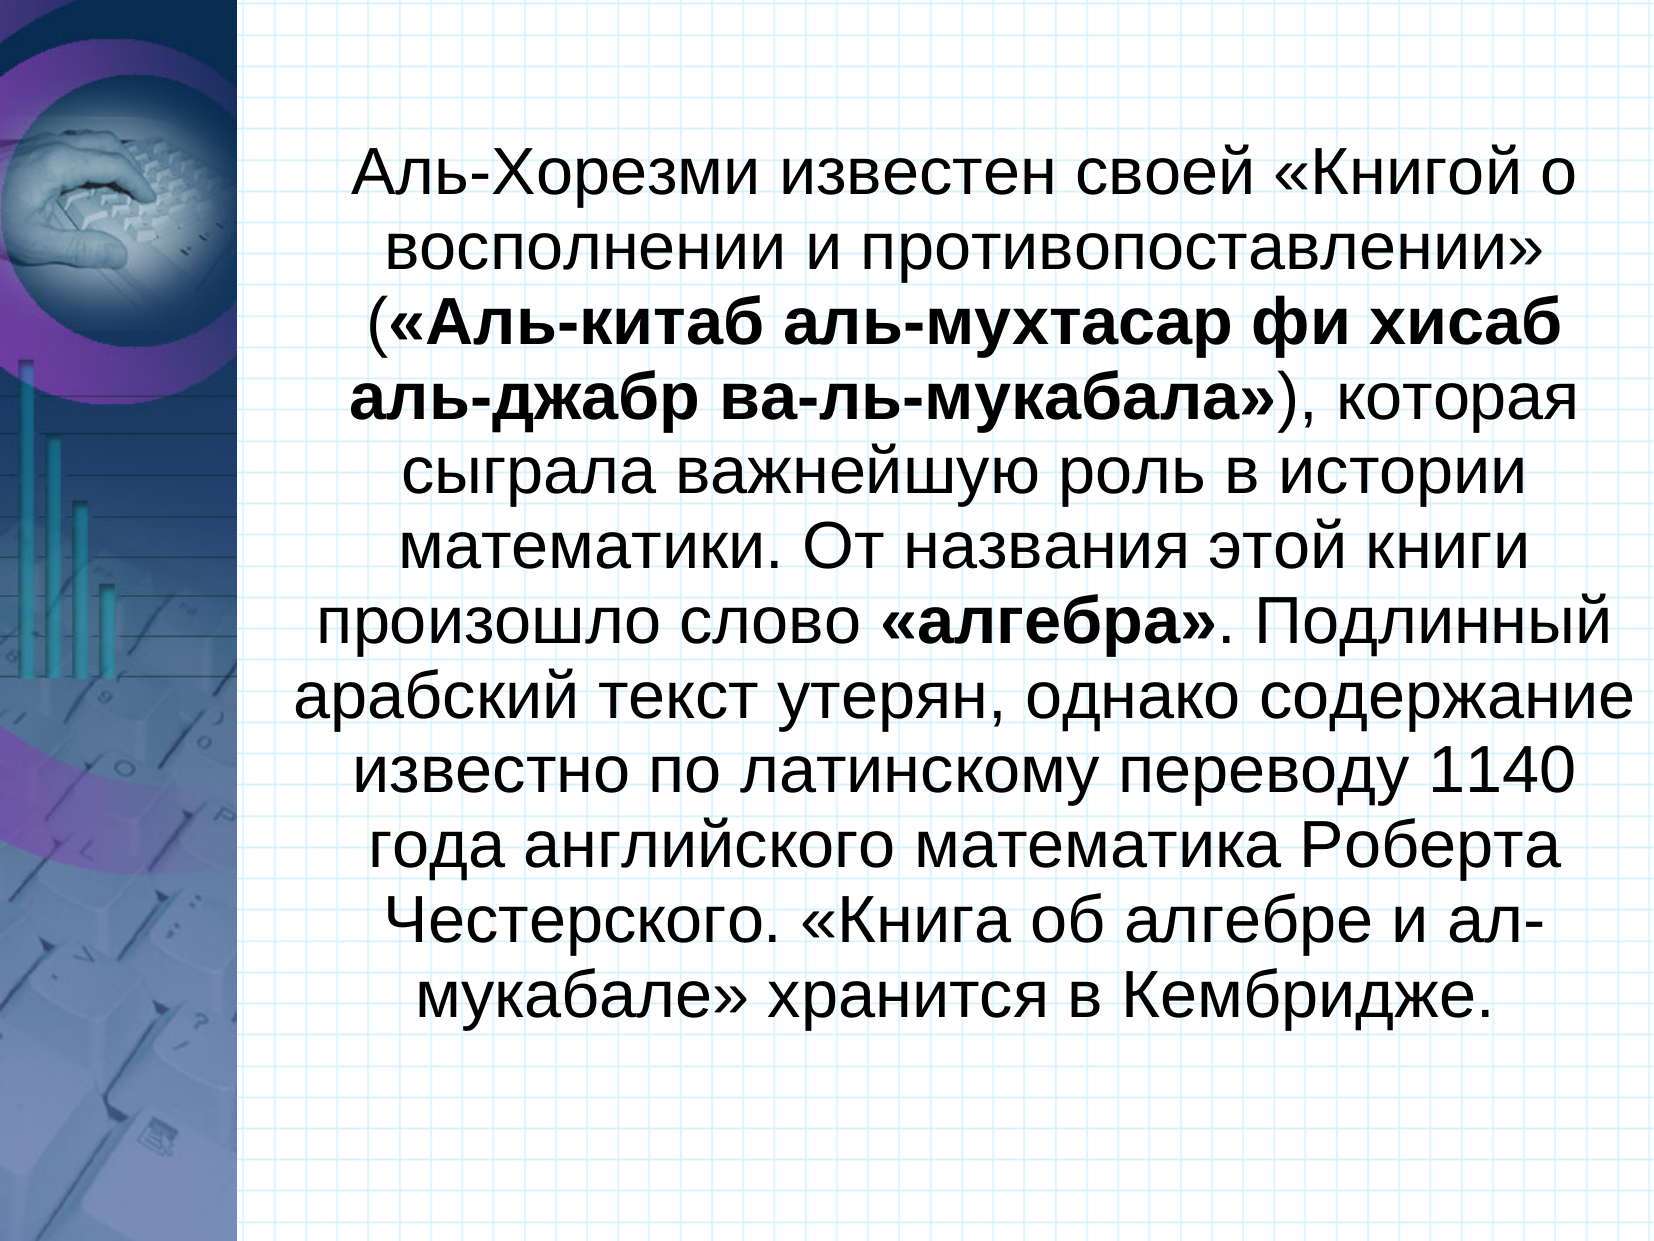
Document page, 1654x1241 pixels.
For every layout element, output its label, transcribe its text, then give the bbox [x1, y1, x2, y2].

subtitle Аль-Хорезми известен своей «Книгой о восполнении и противопоставлении» («Аль-китаб аль-мухтасар фи хисаб аль-джабр ва-ль-мукабала»), которая сыграла важнейшую роль в истории математики. От названия этой книги произошло слово «алгебра». Подлинный арабский текст утерян, однако содержание известно по латинскому переводу 1140 года английского математика Роберта Честерского. «Книга об алгебре и ал-мукабале» хранится в Кембридже. [254, 102, 1640, 1063]
picture [0, 0, 1654, 1241]
